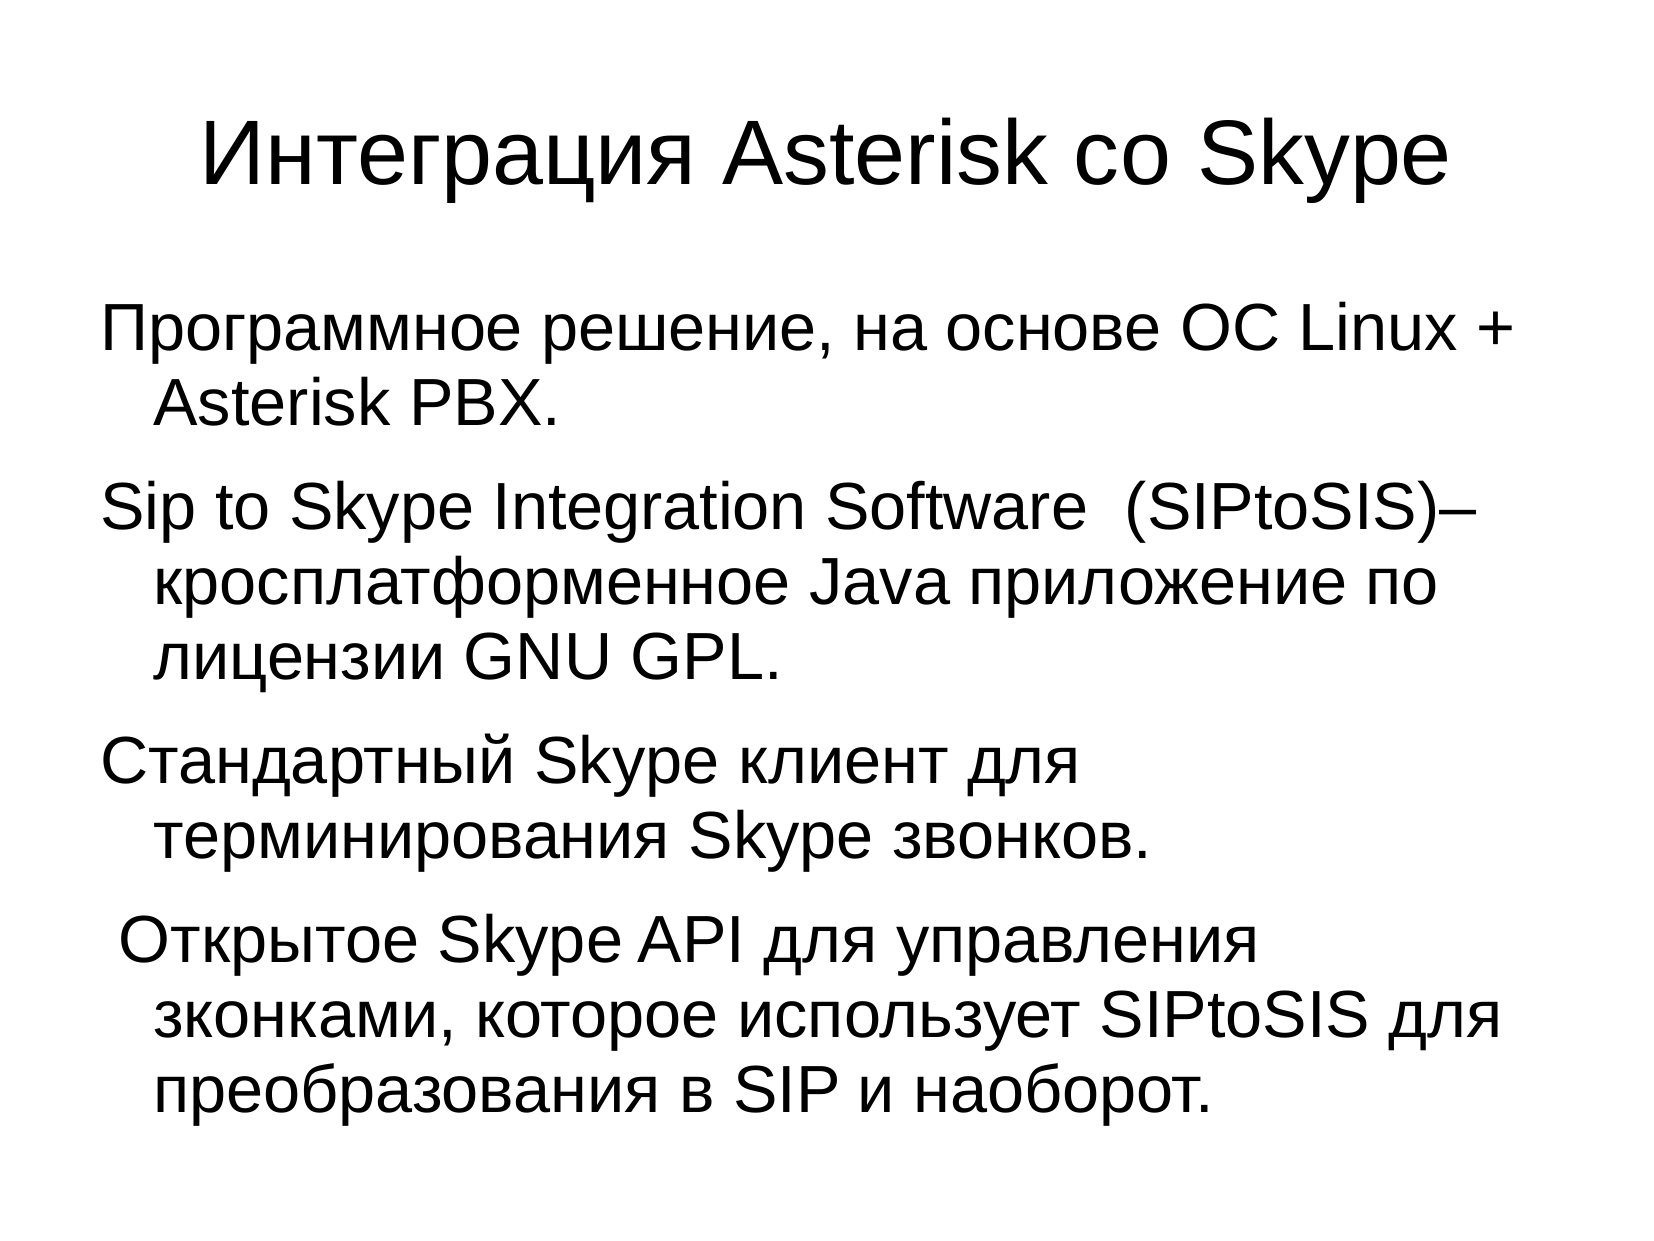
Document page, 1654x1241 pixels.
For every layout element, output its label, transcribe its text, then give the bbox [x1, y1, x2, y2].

title Интеграция Asterisk со Skype [82, 49, 1571, 257]
list Программное решение, на основе ОС Linux + Asterisk PBX. Sip to Skype Integration Software (SIPtoSIS)– кросплатформенное Java приложение по лицензии GNU GPL. Стандартный Skype клиент для терминирования Skype звонков. Открытое Skype API для управления зконками, которое использует SIPtoSIS для преобразования в SIP и наоборот. [82, 290, 1571, 1127]
